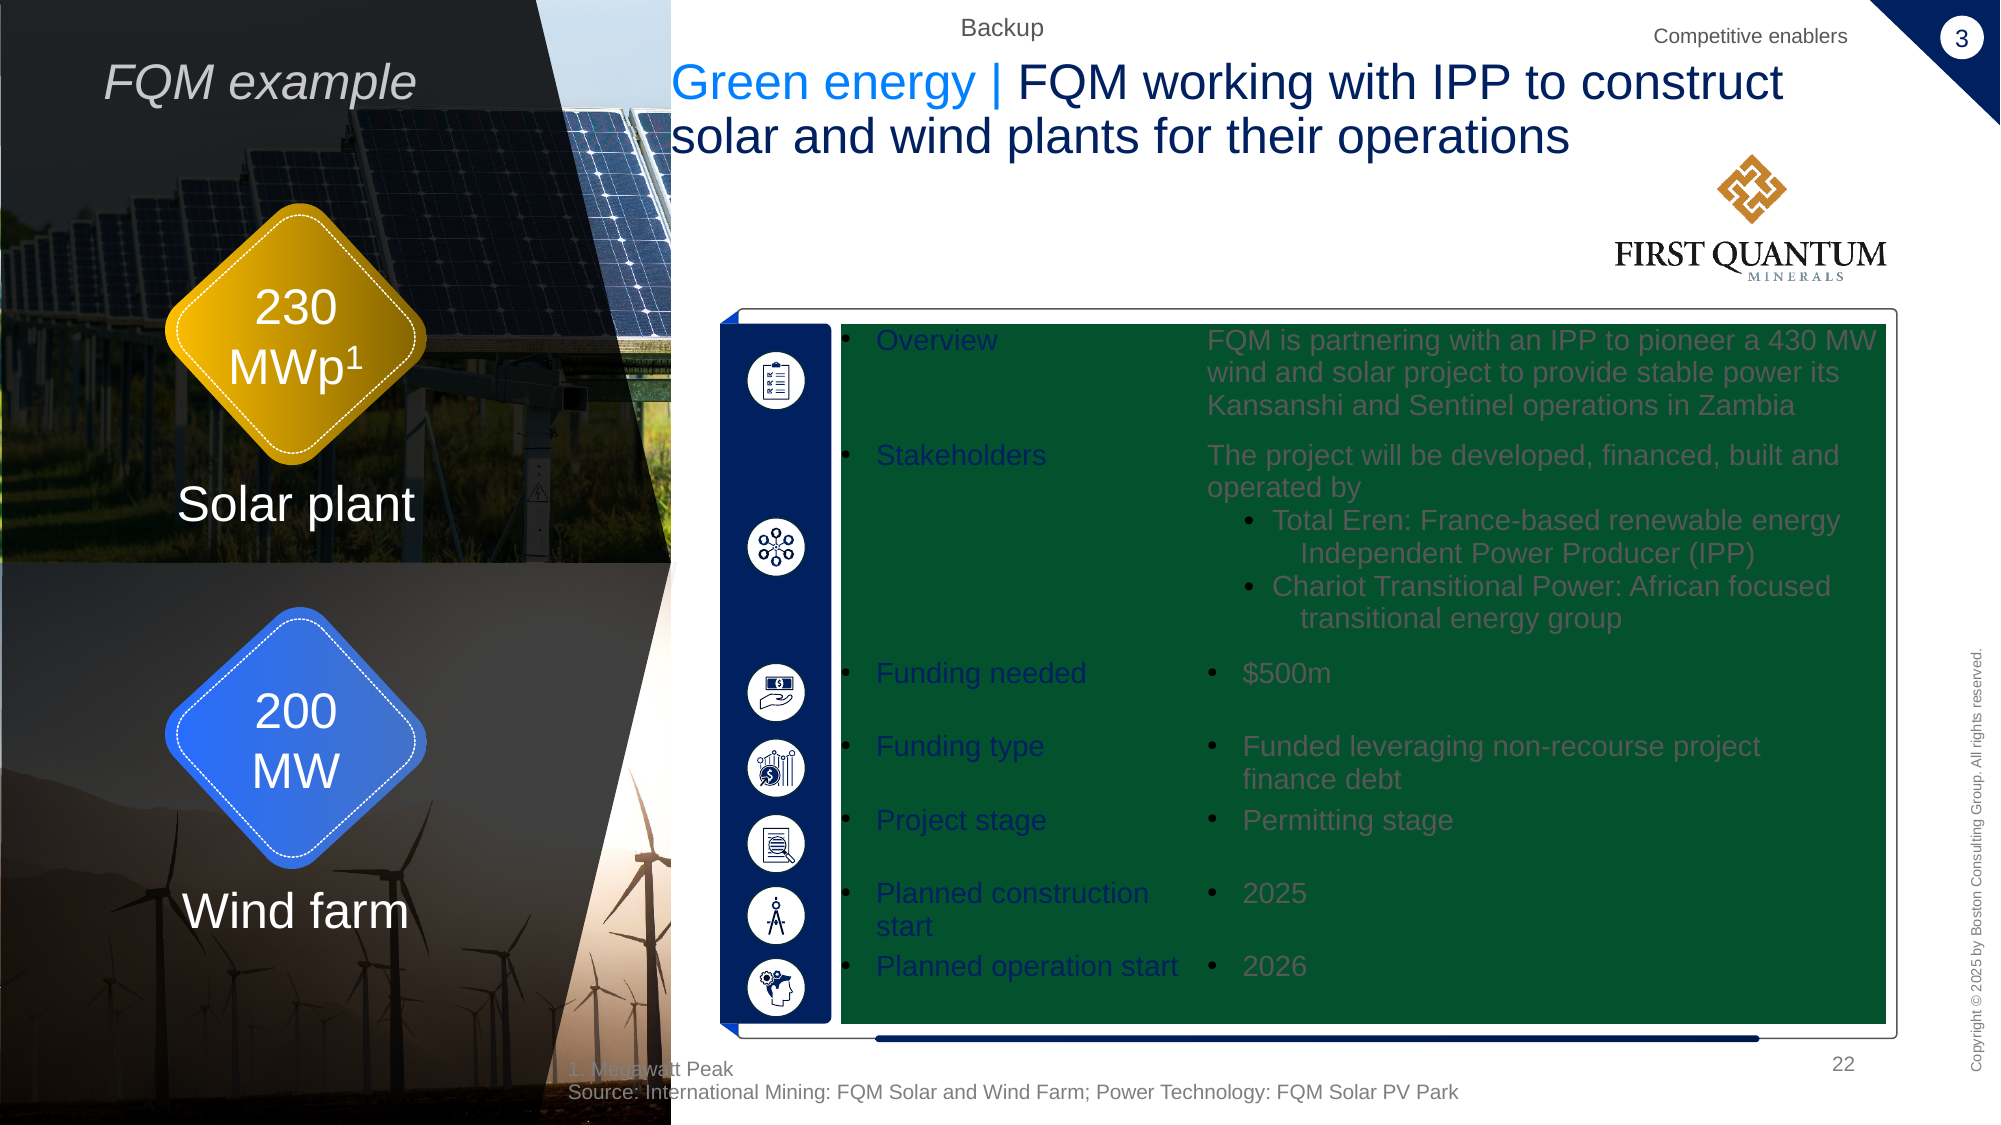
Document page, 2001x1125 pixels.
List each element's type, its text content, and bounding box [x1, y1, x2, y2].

table_header FQM is partnering with an IPP to pioneer a 430 MW wind and solar project to provide stable power its Kansanshi and Sentinel operations in Zambia [1207, 324, 1886, 439]
text_box 230 MWp1 [211, 268, 381, 401]
table_cell Funding needed [841, 657, 1207, 730]
text_box 3 [1940, 15, 1984, 60]
title Green energy | FQM working with IPP to construct solar and wind plants for their operations [671, 56, 1897, 171]
table_cell Planned operation start [841, 950, 1207, 1024]
table_cell 2025 [1207, 877, 1886, 950]
text_box Solar plant [175, 478, 417, 533]
table_cell Permitting stage [1207, 804, 1886, 877]
text_box Wind farm [180, 884, 412, 940]
table_cell The project will be developed, financed, built and operated by Total Eren: France-based renewable energy Independent Power Producer (IPP) Chariot Transitional Power: African focused transitional energy group [1207, 439, 1886, 657]
table_cell Funding type [841, 730, 1207, 804]
picture [1615, 153, 1887, 281]
table_cell Stakeholders [841, 439, 1207, 657]
table_cell $500m [1207, 657, 1886, 730]
table_cell Project stage [841, 804, 1207, 877]
text_box 1. Megawatt Peak Source: International Mining: FQM Solar and Wind Farm; Power Technology: FQM Solar PV Park [568, 1059, 1889, 1104]
picture [537, 567, 671, 1125]
text_box 200 MW [211, 671, 381, 805]
table_header Overview [841, 324, 1207, 439]
text_box [1869, 0, 2000, 126]
text_box FQM example [103, 56, 484, 171]
picture [857, 0, 1144, 58]
table_cell Funded leveraging non-recourse project finance debt [1207, 730, 1886, 804]
text_box Competitive enablers [1653, 14, 1892, 56]
table_cell Planned construction start [841, 877, 1207, 950]
text_box [0, 0, 671, 1125]
picture [537, 0, 671, 558]
table_cell 2026 [1207, 950, 1886, 1024]
text_box [720, 308, 1897, 1043]
